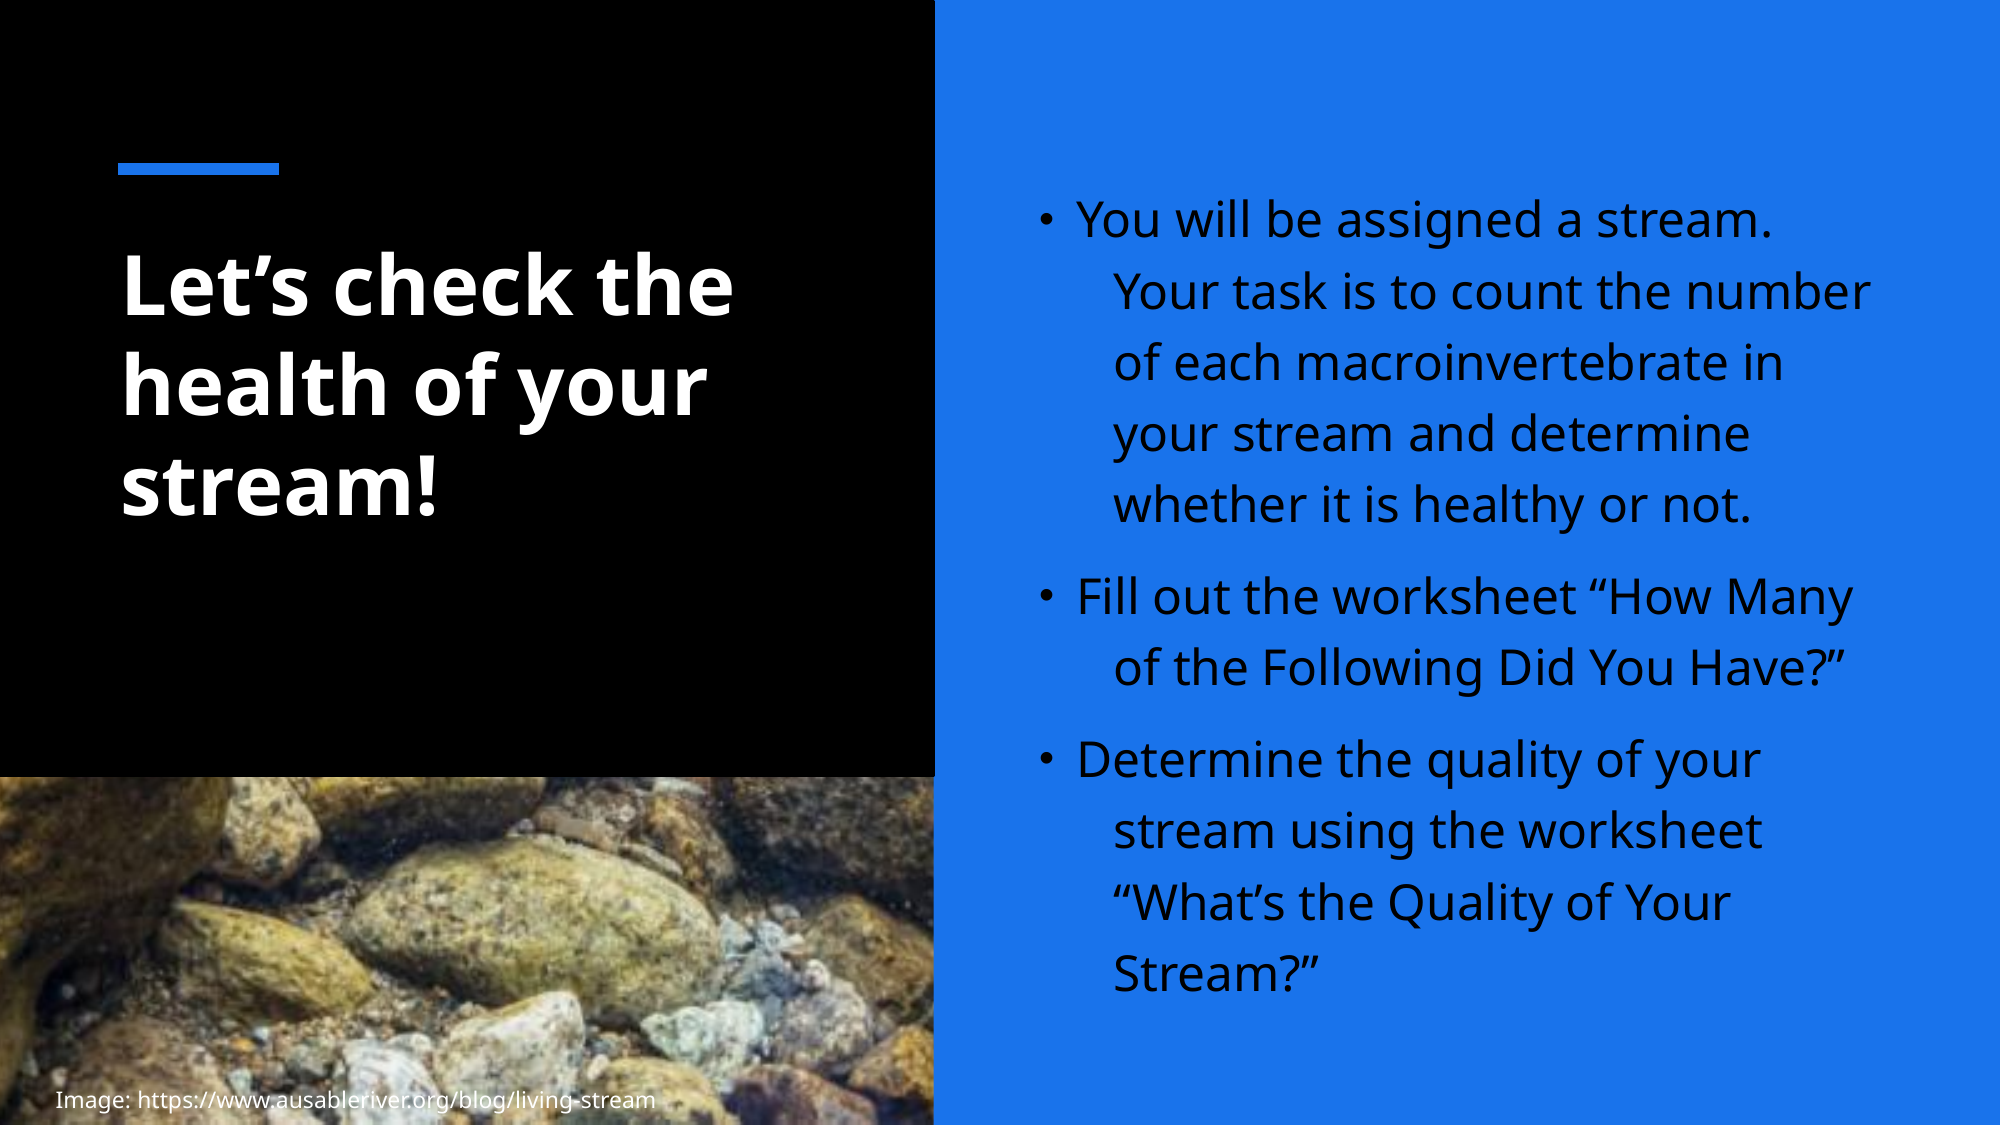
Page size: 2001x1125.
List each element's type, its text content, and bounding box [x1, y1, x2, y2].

title Let’s check the health of your stream! [105, 224, 766, 664]
text_box Image: https://www.ausableriver.org/blog/living-stream [40, 1078, 641, 1122]
list You will be assigned a stream. Your task is to count the number of each macroinvertebrate in your stream and determine whether it is healthy or not. Fill out the worksheet “How Many of the Following Did You Have?” Determine the quality of your stream using the worksheet “What’s the Quality of Your Stream?” [1024, 169, 1892, 1034]
picture [0, 777, 934, 1125]
text_box [0, 0, 2000, 1125]
